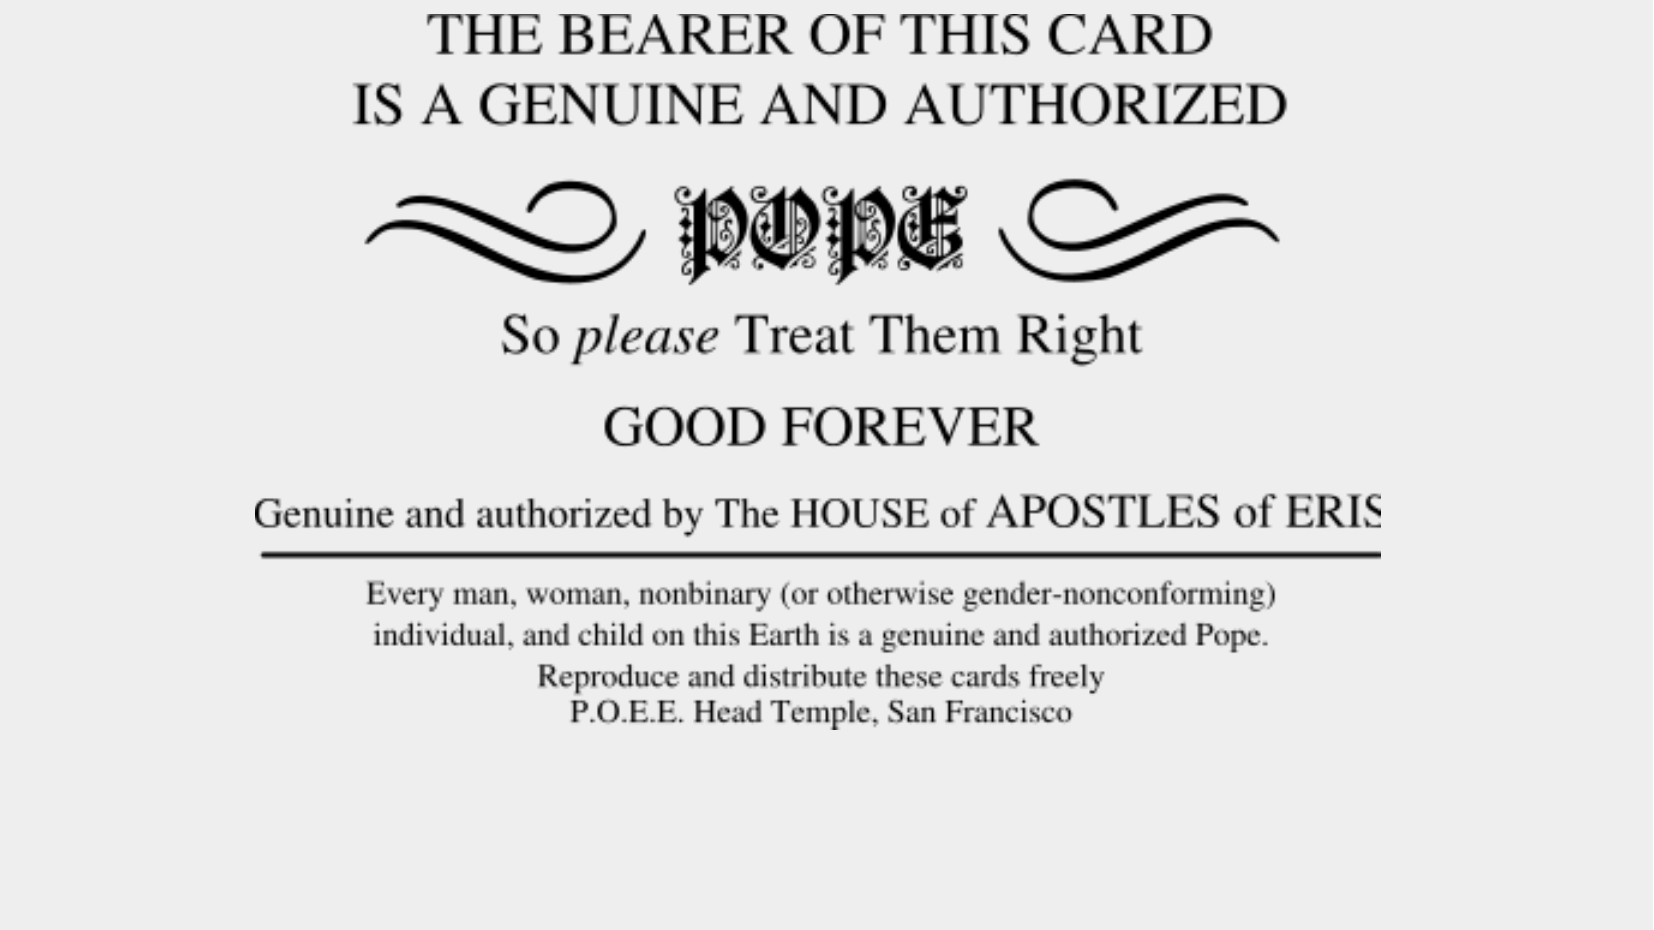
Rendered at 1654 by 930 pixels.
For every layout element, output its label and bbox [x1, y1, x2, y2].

picture [255, 14, 1381, 730]
